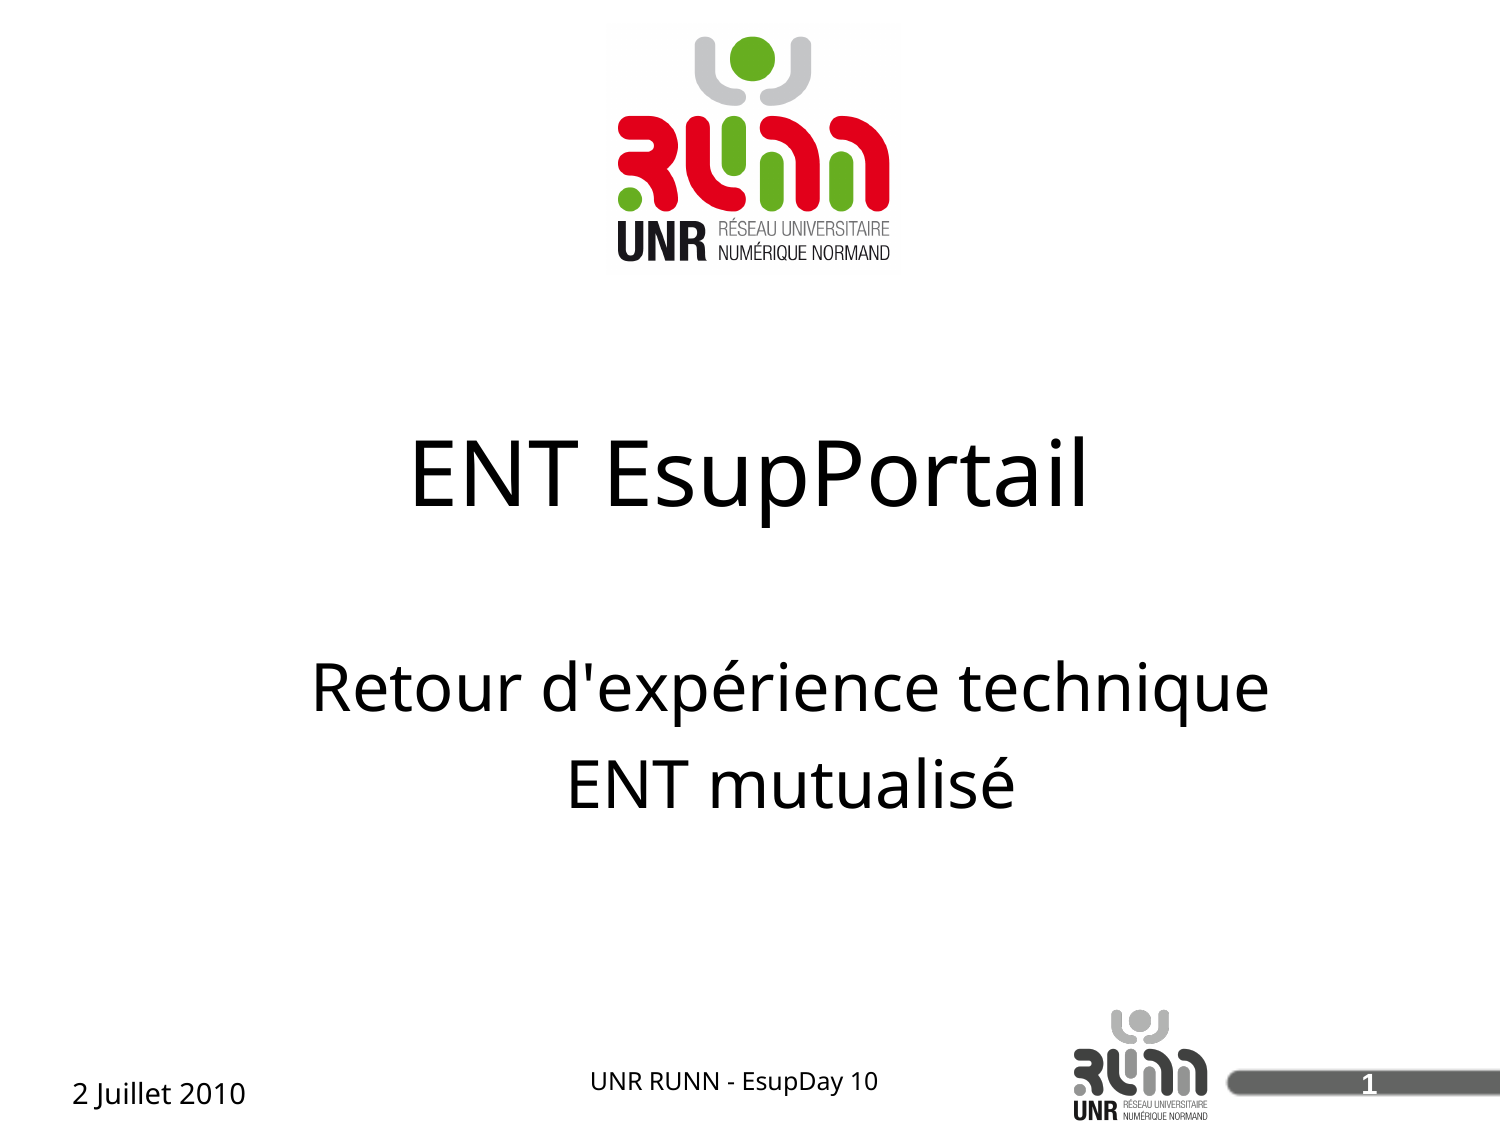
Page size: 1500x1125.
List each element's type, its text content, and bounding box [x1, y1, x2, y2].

picture [606, 23, 901, 276]
picture [1068, 1003, 1213, 1125]
title ENT EsupPortail [112, 349, 1388, 591]
text_box Retour d'expérience technique ENT mutualisé [225, 637, 1359, 926]
picture [1220, 1065, 1500, 1103]
